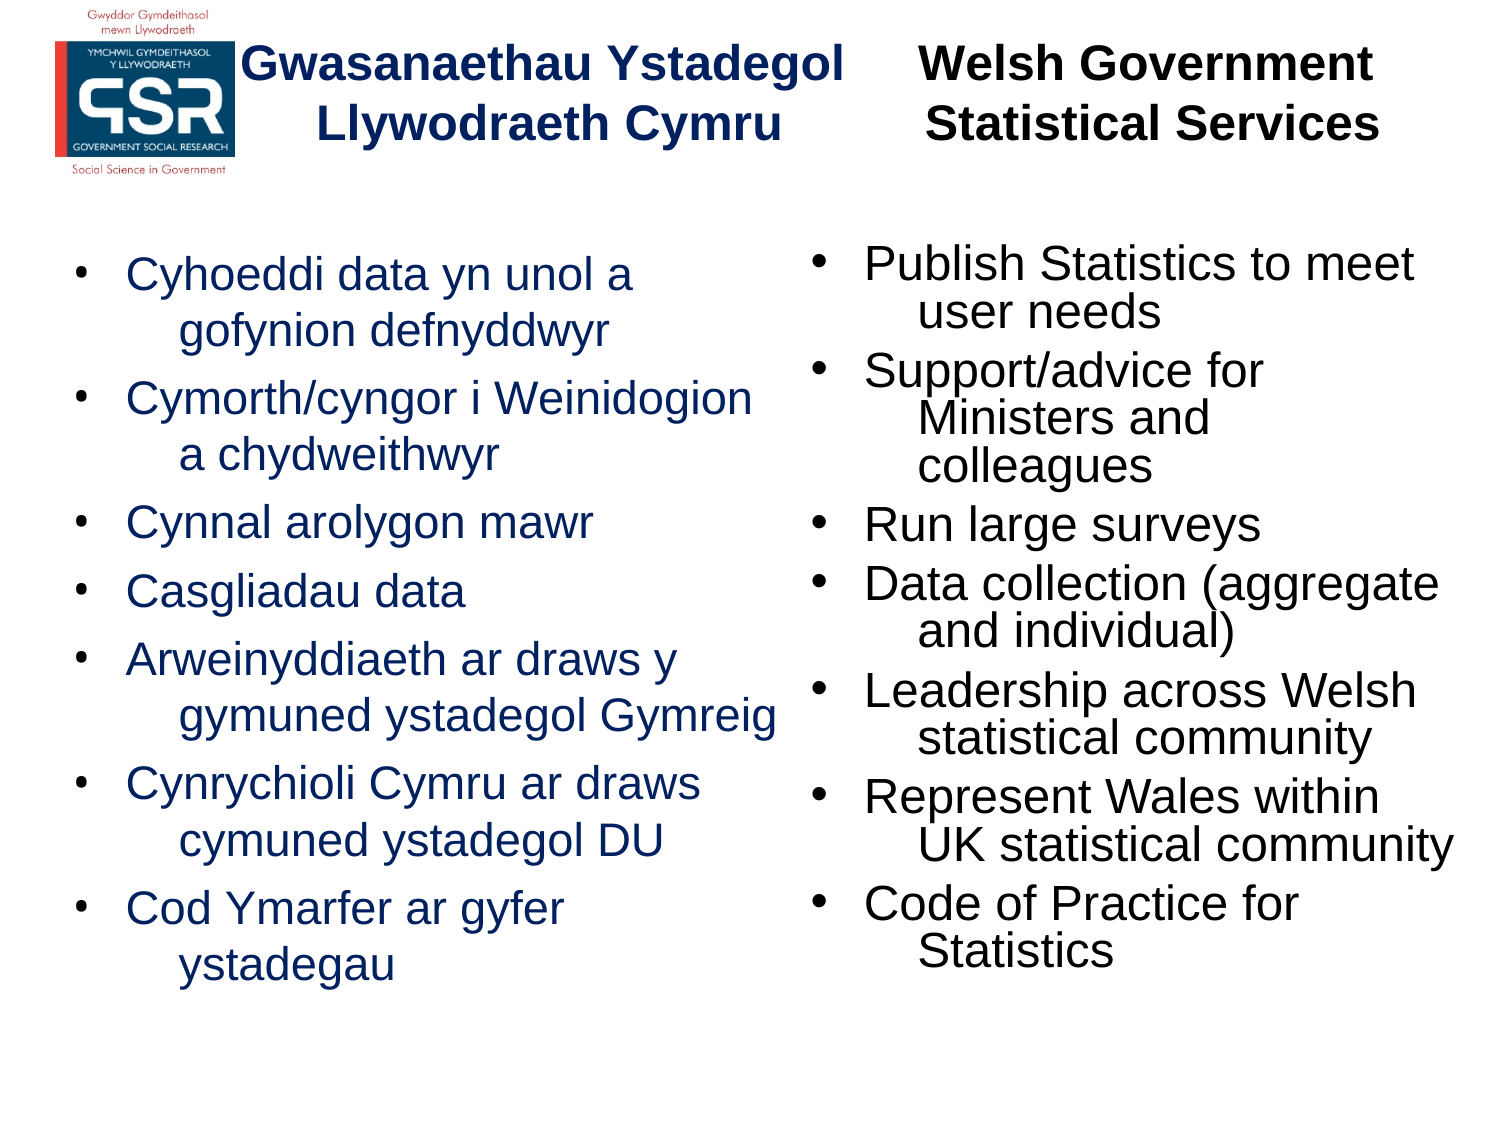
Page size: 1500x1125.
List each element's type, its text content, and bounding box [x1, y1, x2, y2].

title Gwasanaethau Ystadegol Llywodraeth Cymru [198, 0, 902, 181]
text_box Publish Statistics to meet user needs Support/advice for Ministers and colleagues Run large surveys Data collection (aggregate and individual) Leadership across Welsh statistical community Represent Wales within UK statistical community Code of Practice for Statistics [796, 235, 1471, 1050]
text_box Welsh Government Statistical Services [902, 0, 1500, 181]
list Cyhoeddi data yn unol a gofynion defnyddwyr Cymorth/cyngor i Weinidogion a chydweithwyr Cynnal arolygon mawr Casgliadau data Arweinyddiaeth ar draws y gymuned ystadegol Gymreig Cynrychioli Cymru ar draws cymuned ystadegol DU Cod Ymarfer ar gyfer ystadegau [57, 235, 796, 1053]
